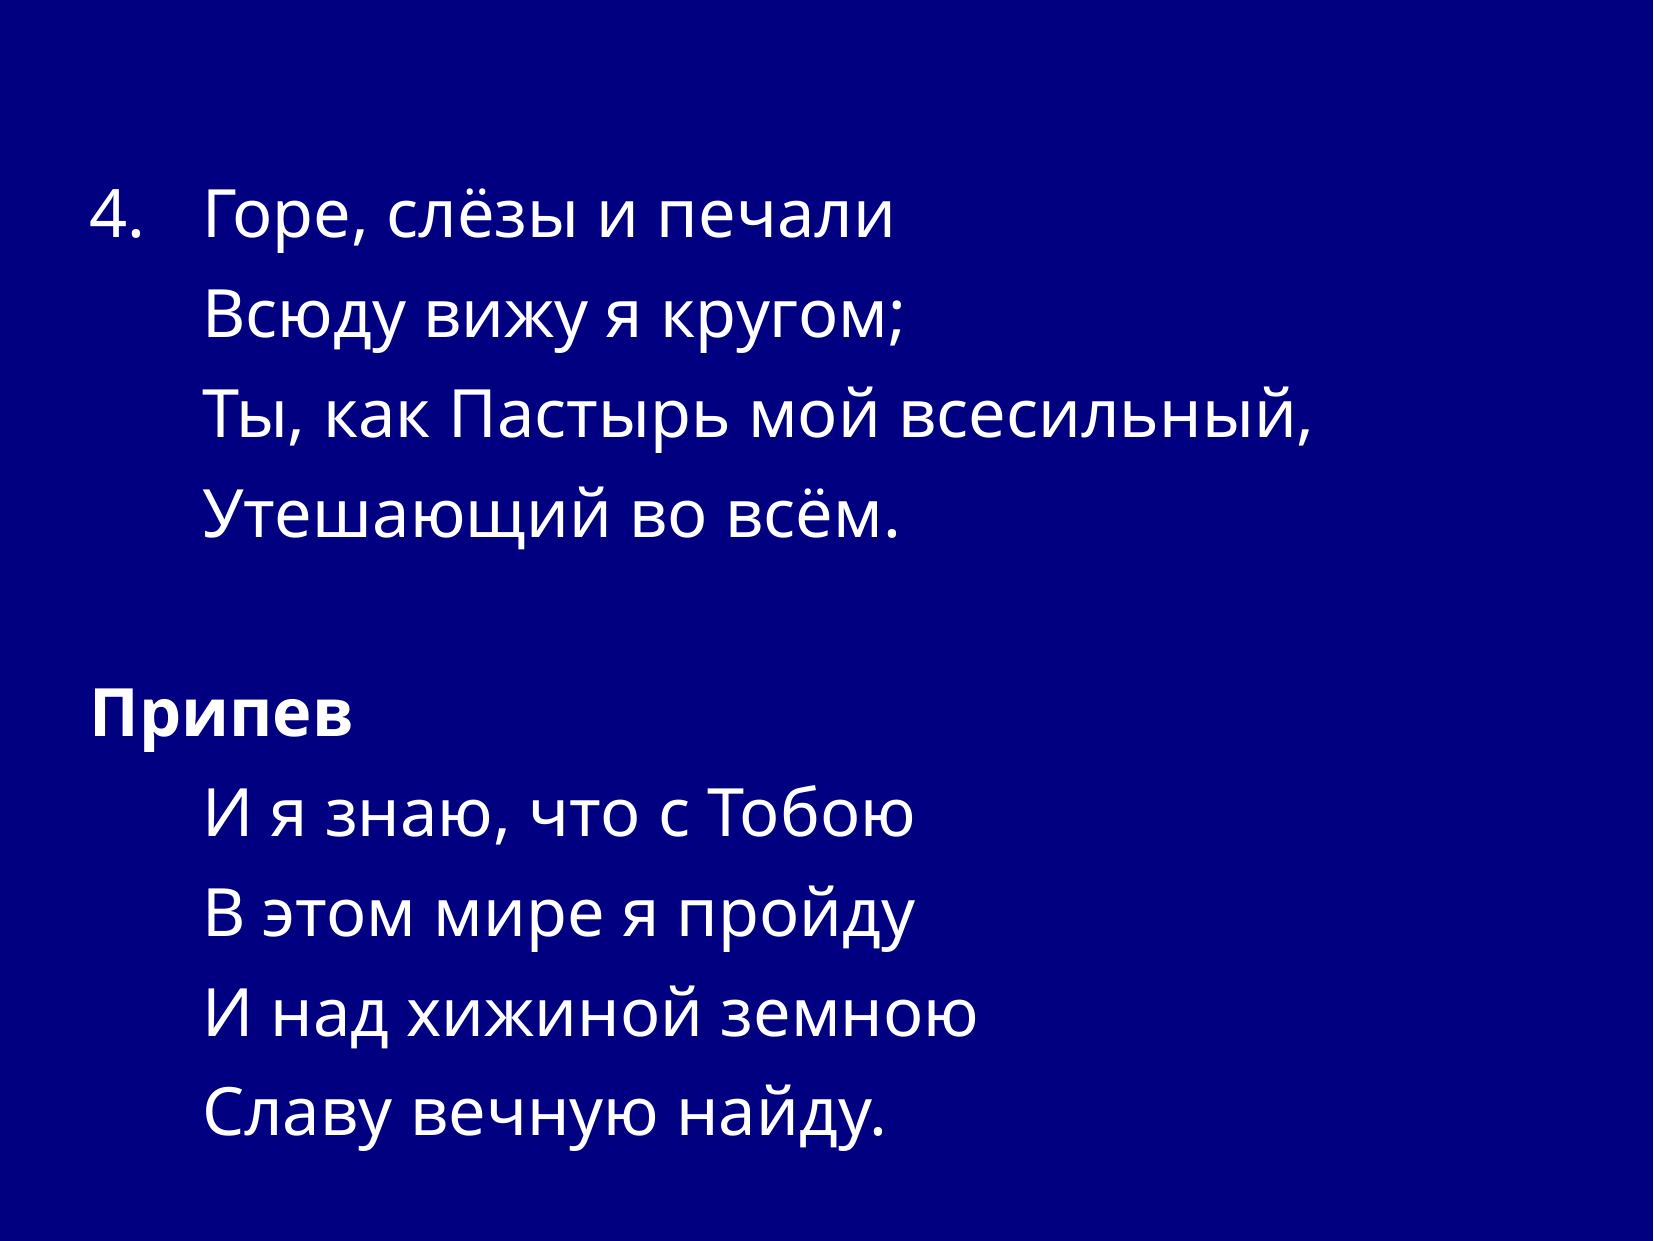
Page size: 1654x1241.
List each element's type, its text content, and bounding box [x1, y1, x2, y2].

text_box 4. Горе, слёзы и печали Всюду вижу я кругом; Ты, как Пастырь мой всесильный, Утешающий во всём. Припев И я знаю, что с Тобою В этом мире я пройду И над хижиной земною Славу вечную найду. [75, 150, 1576, 1163]
